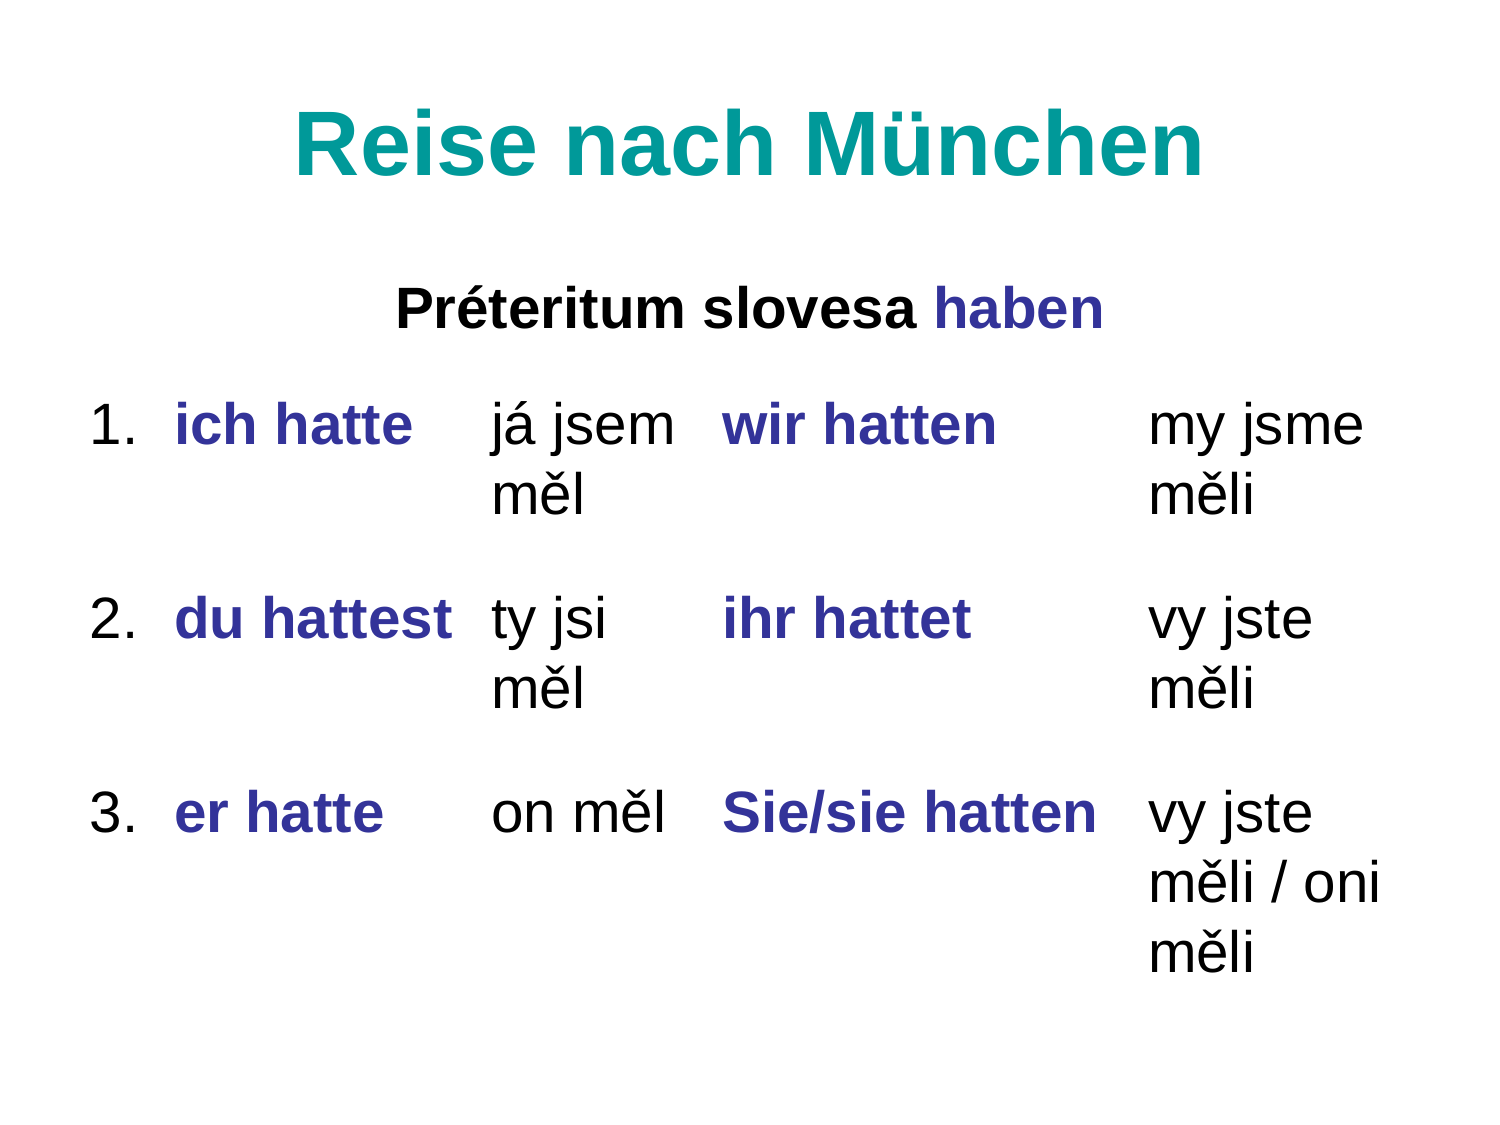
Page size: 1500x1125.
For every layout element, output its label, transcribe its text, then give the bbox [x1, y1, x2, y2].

table_cell 2. [75, 573, 159, 766]
table_cell Sie/sie hatten [708, 766, 1133, 1005]
table_cell 1. [75, 378, 159, 573]
table_cell 3. [75, 766, 159, 1005]
table_cell du hattest [159, 573, 476, 766]
table_cell vy jste měli / oni měli [1133, 766, 1425, 1005]
table_cell já jsem měl [476, 378, 708, 573]
table_cell ich hatte [159, 378, 476, 573]
table_header Préteritum slovesa haben [75, 262, 1425, 378]
table_cell vy jste měli [1133, 573, 1425, 766]
table_cell my jsme měli [1133, 378, 1425, 573]
title Reise nach München [75, 0, 1426, 312]
table_cell ihr hattet [708, 573, 1133, 766]
table_cell on měl [476, 766, 708, 1005]
table_cell er hatte [159, 766, 476, 1005]
table_cell wir hatten [708, 378, 1133, 573]
table_cell ty jsi měl [476, 573, 708, 766]
